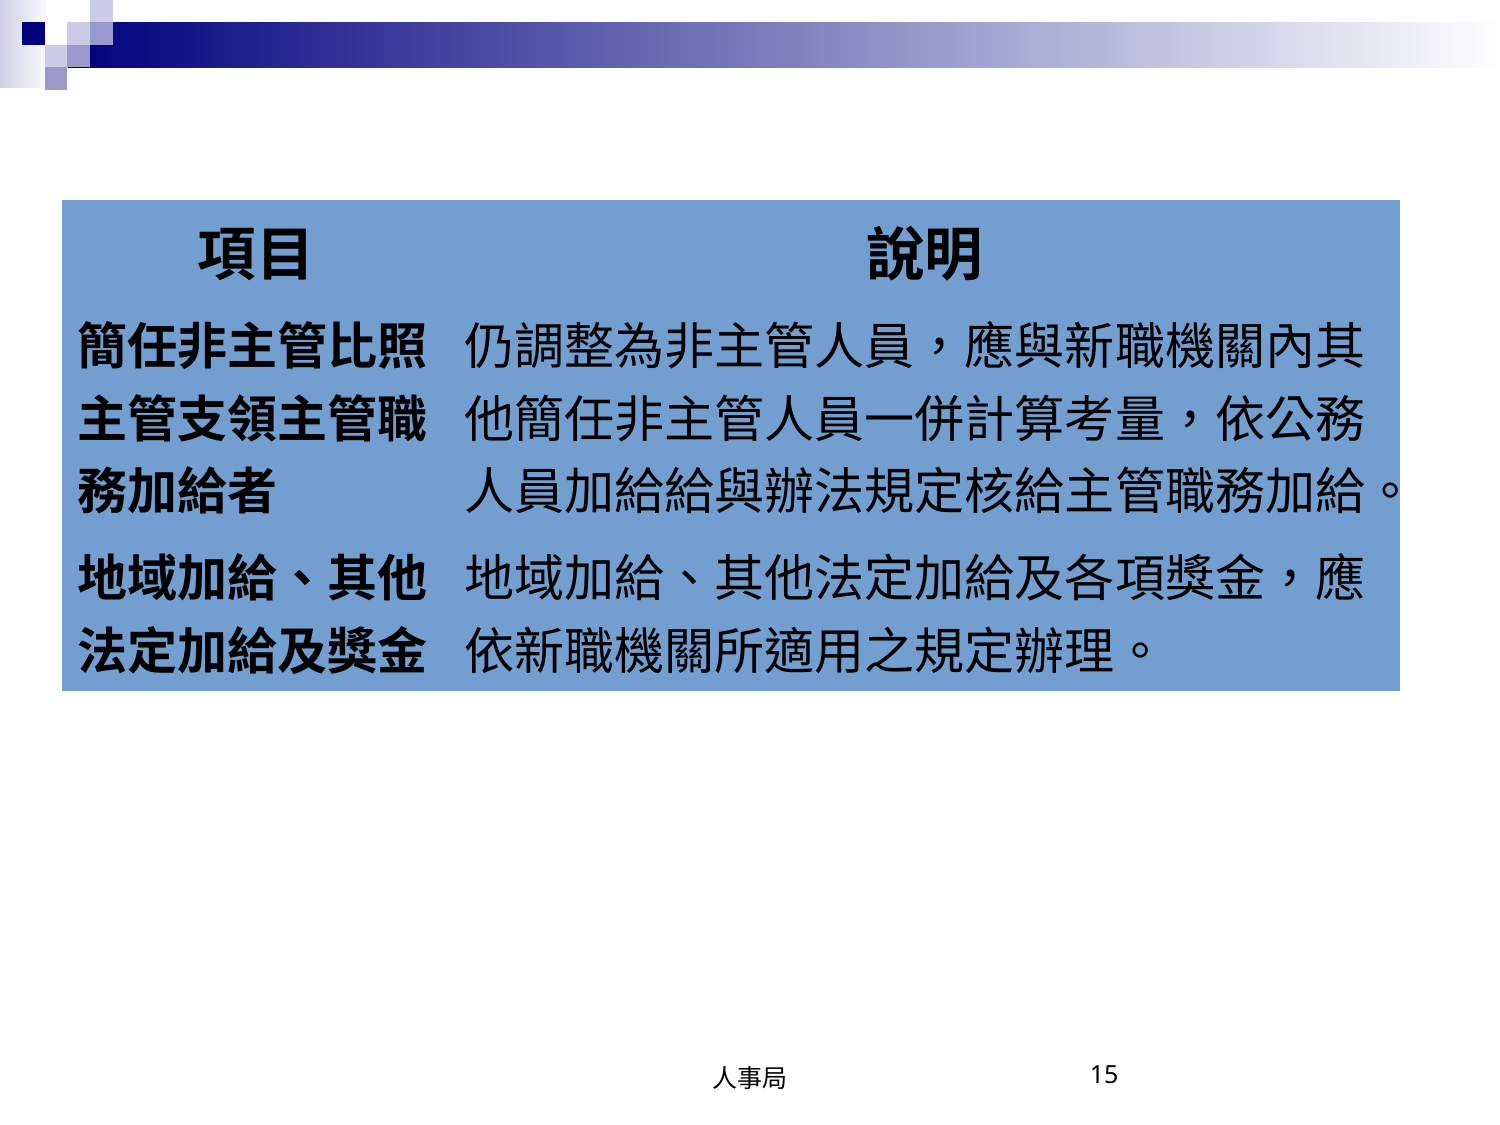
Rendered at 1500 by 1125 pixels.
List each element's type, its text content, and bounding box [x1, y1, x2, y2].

table_cell 簡任非主管比照主管支領主管職務加給者 [62, 299, 450, 531]
table_cell 地域加給、其他法定加給及各項獎金，應依新職機關所適用之規定辦理。 [450, 531, 1400, 691]
table_header 項目 [62, 200, 450, 299]
table_cell 地域加給、其他 法定加給及獎金 [62, 531, 450, 691]
table_cell 仍調整為非主管人員，應與新職機關內其他簡任非主管人員一併計算考量，依公務人員加給給與辦法規定核給主管職務加給。 [450, 299, 1400, 531]
text_box 人事局 [512, 1025, 988, 1101]
table_header 說明 [450, 200, 1400, 299]
text_box [1074, 1025, 1426, 1101]
